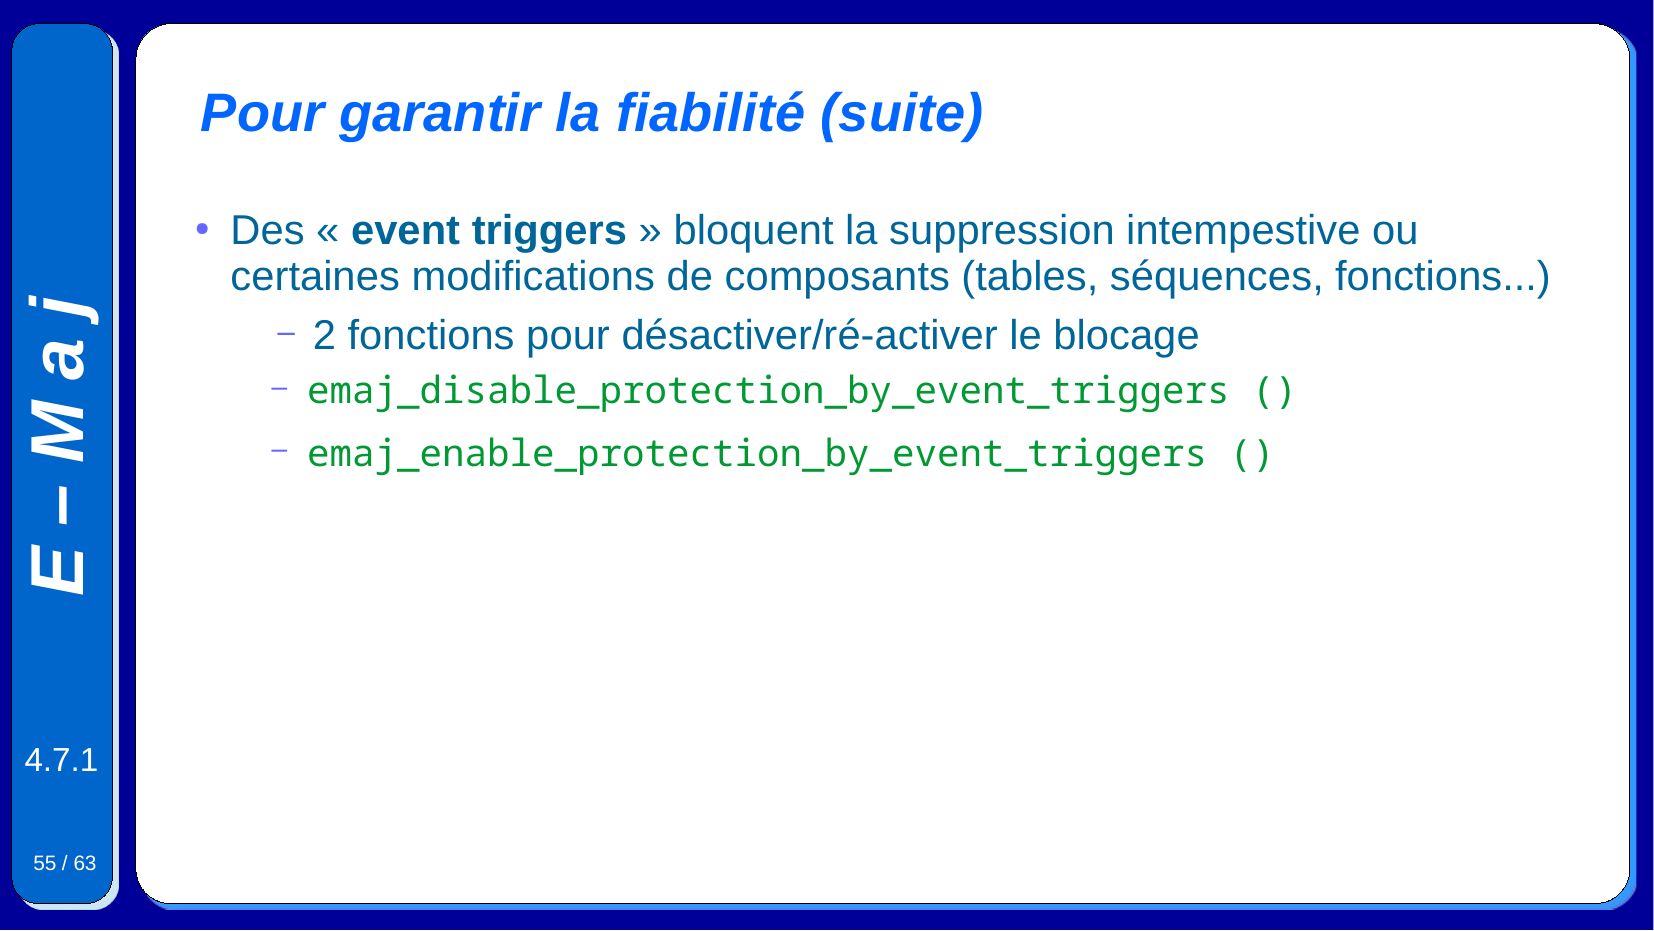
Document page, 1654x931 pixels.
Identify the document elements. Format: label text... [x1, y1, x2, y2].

title Pour garantir la fiabilité (suite) [200, 34, 1575, 191]
list Des « event triggers » bloquent la suppression intempestive ou certaines modifications de composants (tables, séquences, fonctions...) 2 fonctions pour désactiver/ré-activer le blocage emaj_disable_protection_by_event_triggers () emaj_enable_protection_by_event_triggers () [177, 206, 1587, 827]
